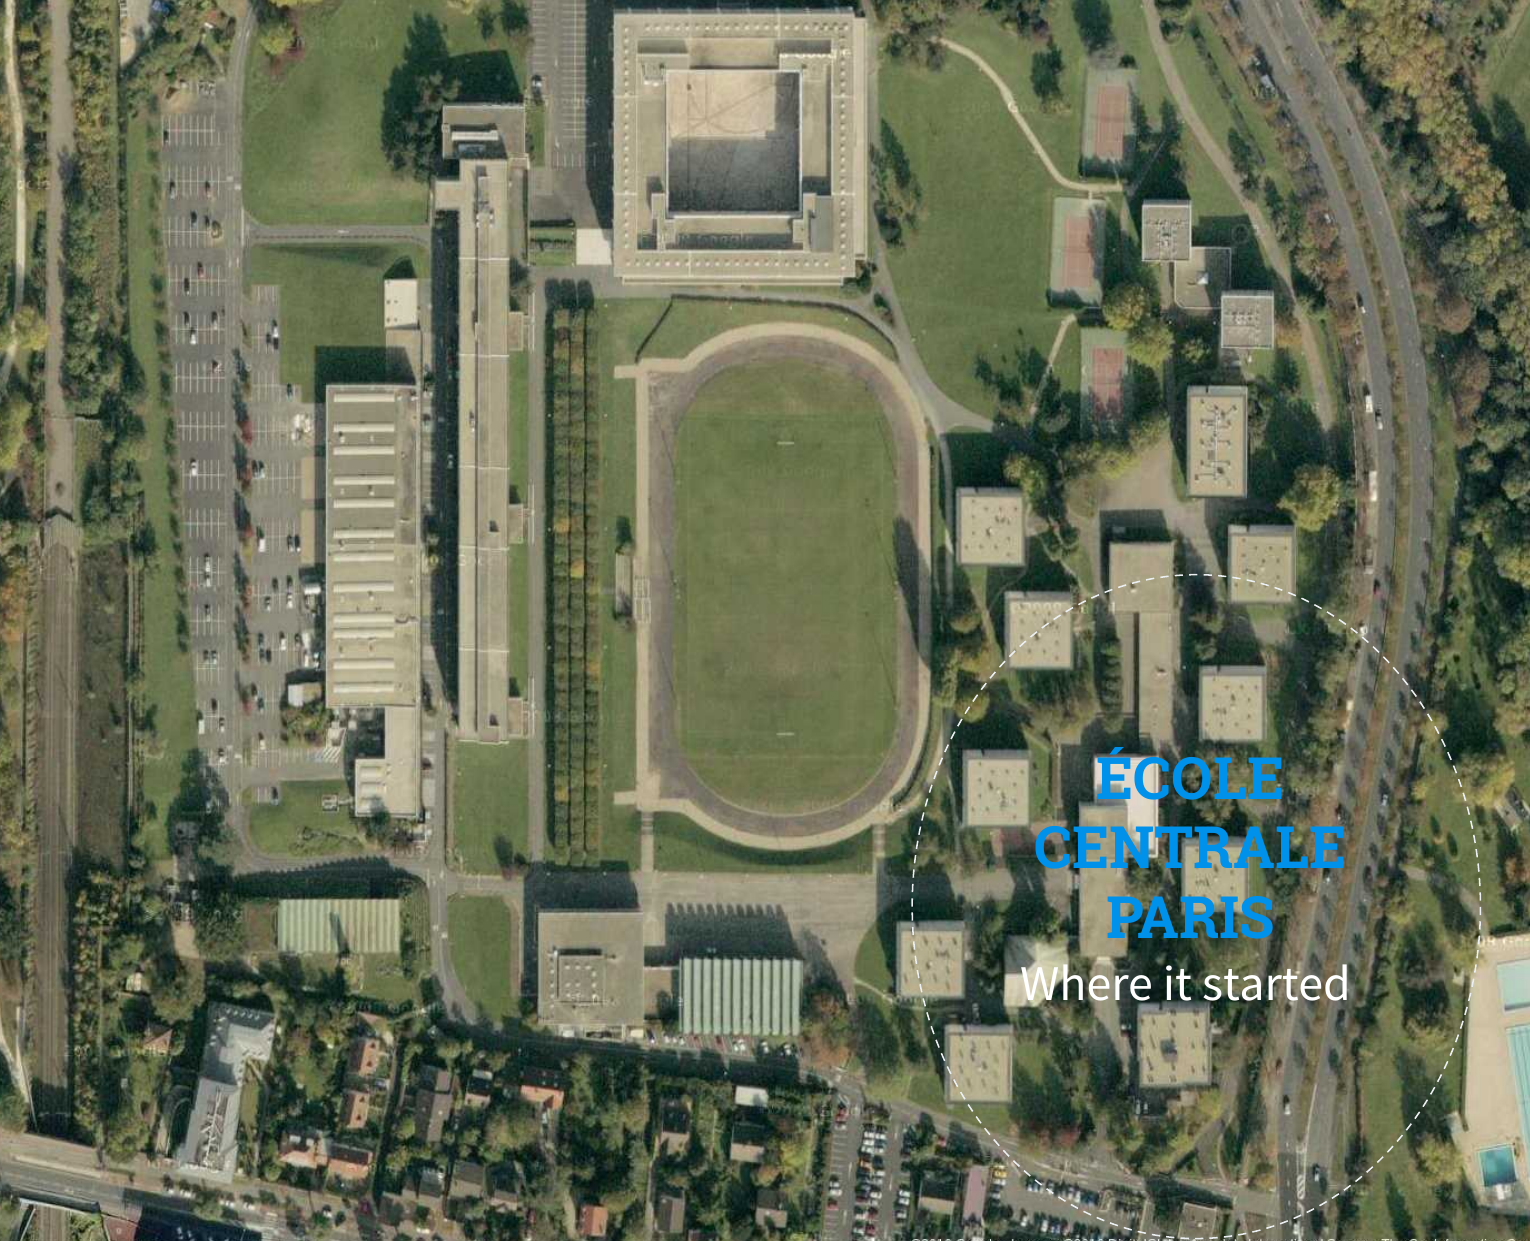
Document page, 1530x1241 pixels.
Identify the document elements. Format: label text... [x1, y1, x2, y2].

text_box ÉCOLE CENTRALE PARIS Where it started [912, 574, 1481, 1239]
picture [0, 0, 1530, 1241]
